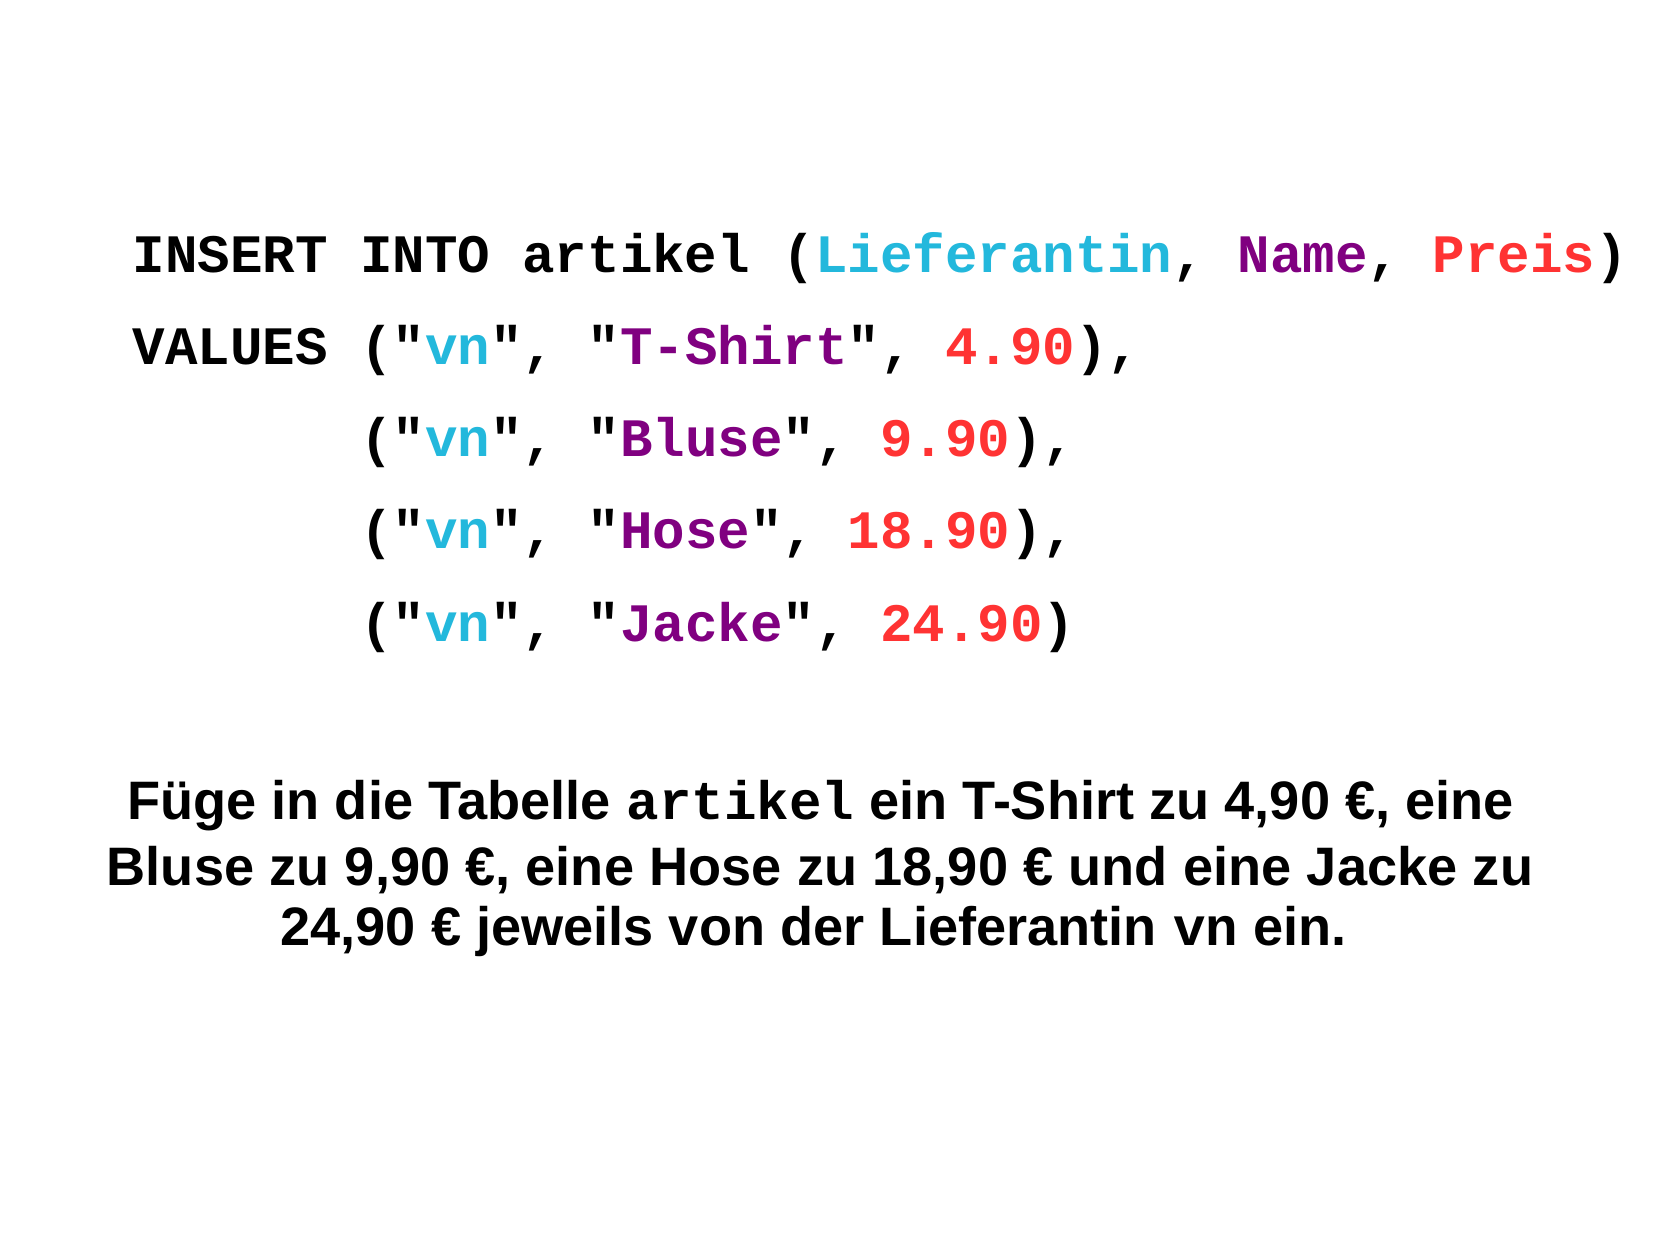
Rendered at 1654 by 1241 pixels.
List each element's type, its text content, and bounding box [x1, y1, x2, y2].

title Füge in die Tabelle artikel ein T-Shirt zu 4,90 €, eine Bluse zu 9,90 €, eine Hose zu 18,90 € und eine Jacke zu 24,90 € jeweils von der Lieferantin vn ein. [76, 768, 832, 965]
chart [832, 623, 1654, 1241]
text_box INSERT INTO artikel (Lieferantin, Name, Preis) VALUES ("vn", "T-Shirt", 4.90), ("vn", "Bluse", 9.90), ("vn", "Hose", 18.90), ("vn", "Jacke", 24.90) [118, 188, 1654, 637]
